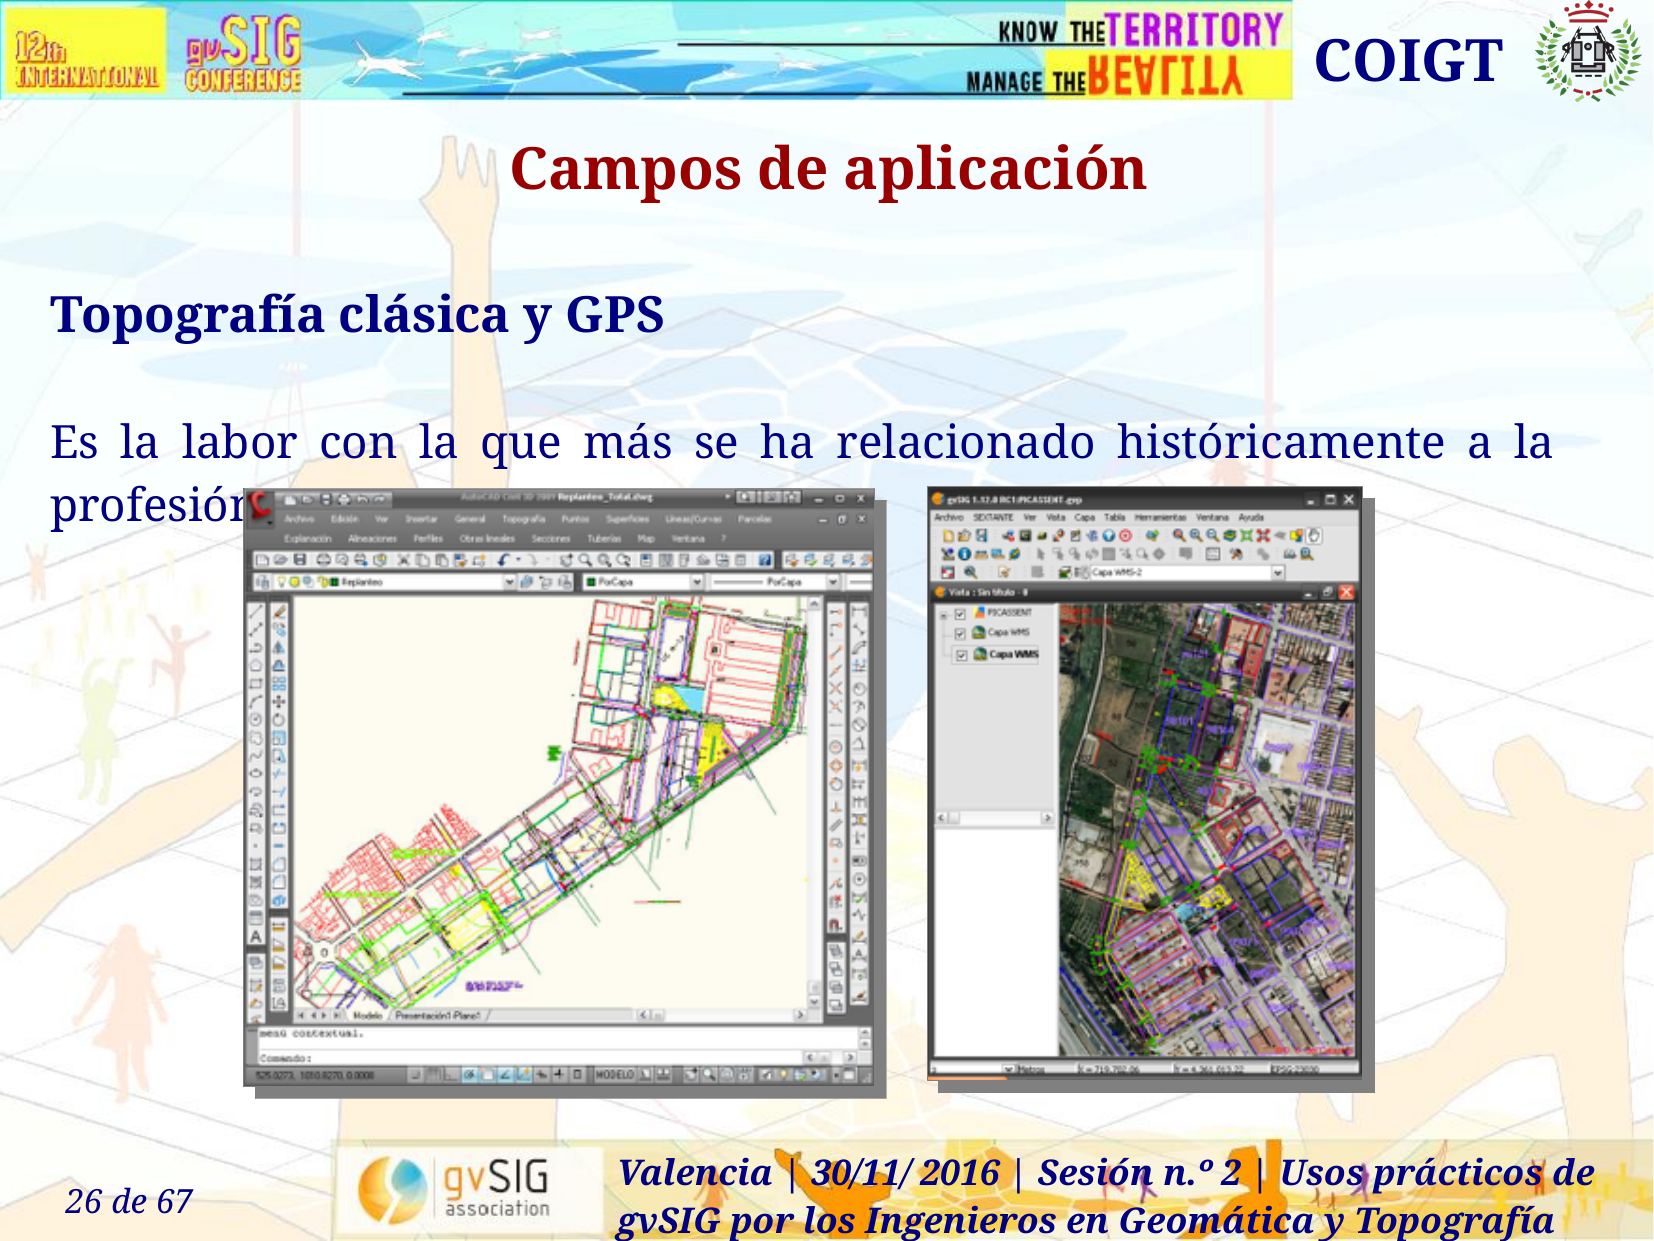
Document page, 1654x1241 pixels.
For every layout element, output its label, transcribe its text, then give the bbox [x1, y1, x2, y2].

picture [0, 0, 1654, 1241]
text_box COIGT [1299, 12, 1654, 148]
text_box Topografía clásica y GPS Es la labor con la que más se ha relacionado históricamente a la profesión [35, 271, 1571, 846]
text_box Valencia | 30/11/ 2016 | Sesión n.º 2 | Usos prácticos de gvSIG por los Ingenieros en Geomática y Topografía [602, 1140, 1654, 1241]
text_box Campos de aplicación [28, 120, 1630, 202]
text_box <número> de 67 [50, 1170, 383, 1241]
